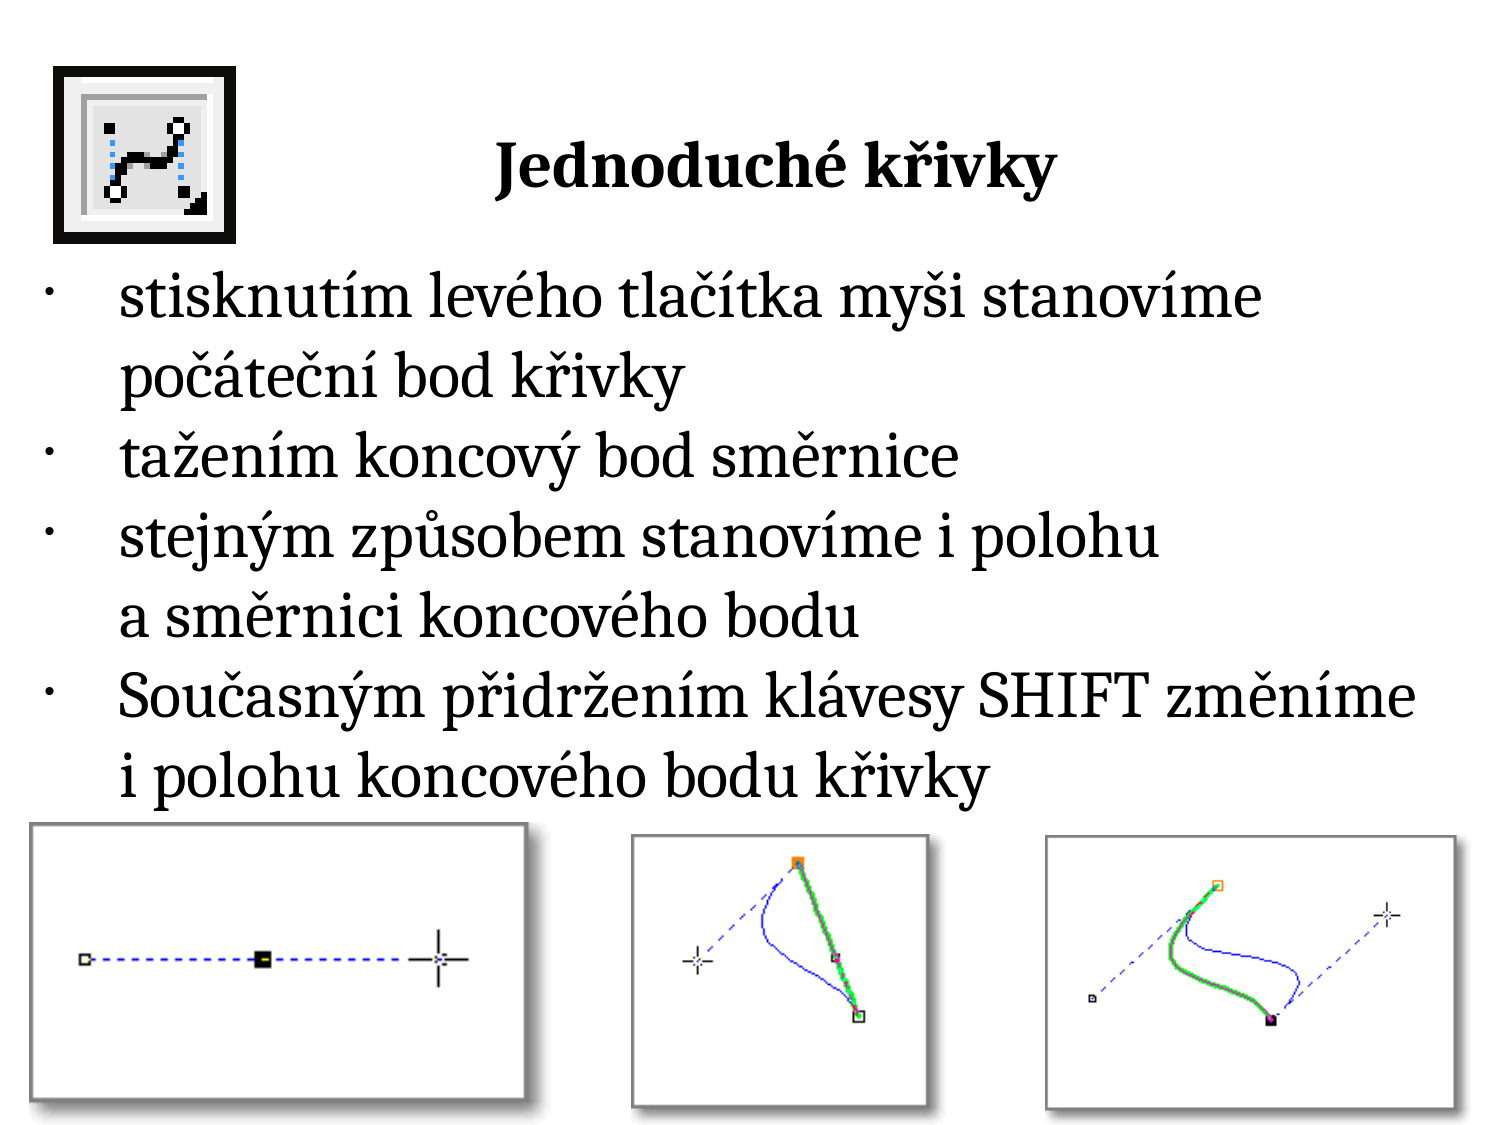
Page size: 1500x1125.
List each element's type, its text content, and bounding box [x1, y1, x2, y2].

picture [1045, 835, 1471, 1125]
text_box stisknutím levého tlačítka myši stanovíme počáteční bod křivky tažením koncový bod směrnice stejným způsobem stanovíme i polohu a směrnici koncového bodu Současným přidržením klávesy SHIFT změníme i polohu koncového bodu křivky [29, 243, 1500, 819]
picture [29, 822, 551, 1125]
text_box Jednoduché křivky [236, 113, 1500, 209]
picture [631, 834, 946, 1125]
picture [53, 66, 236, 244]
